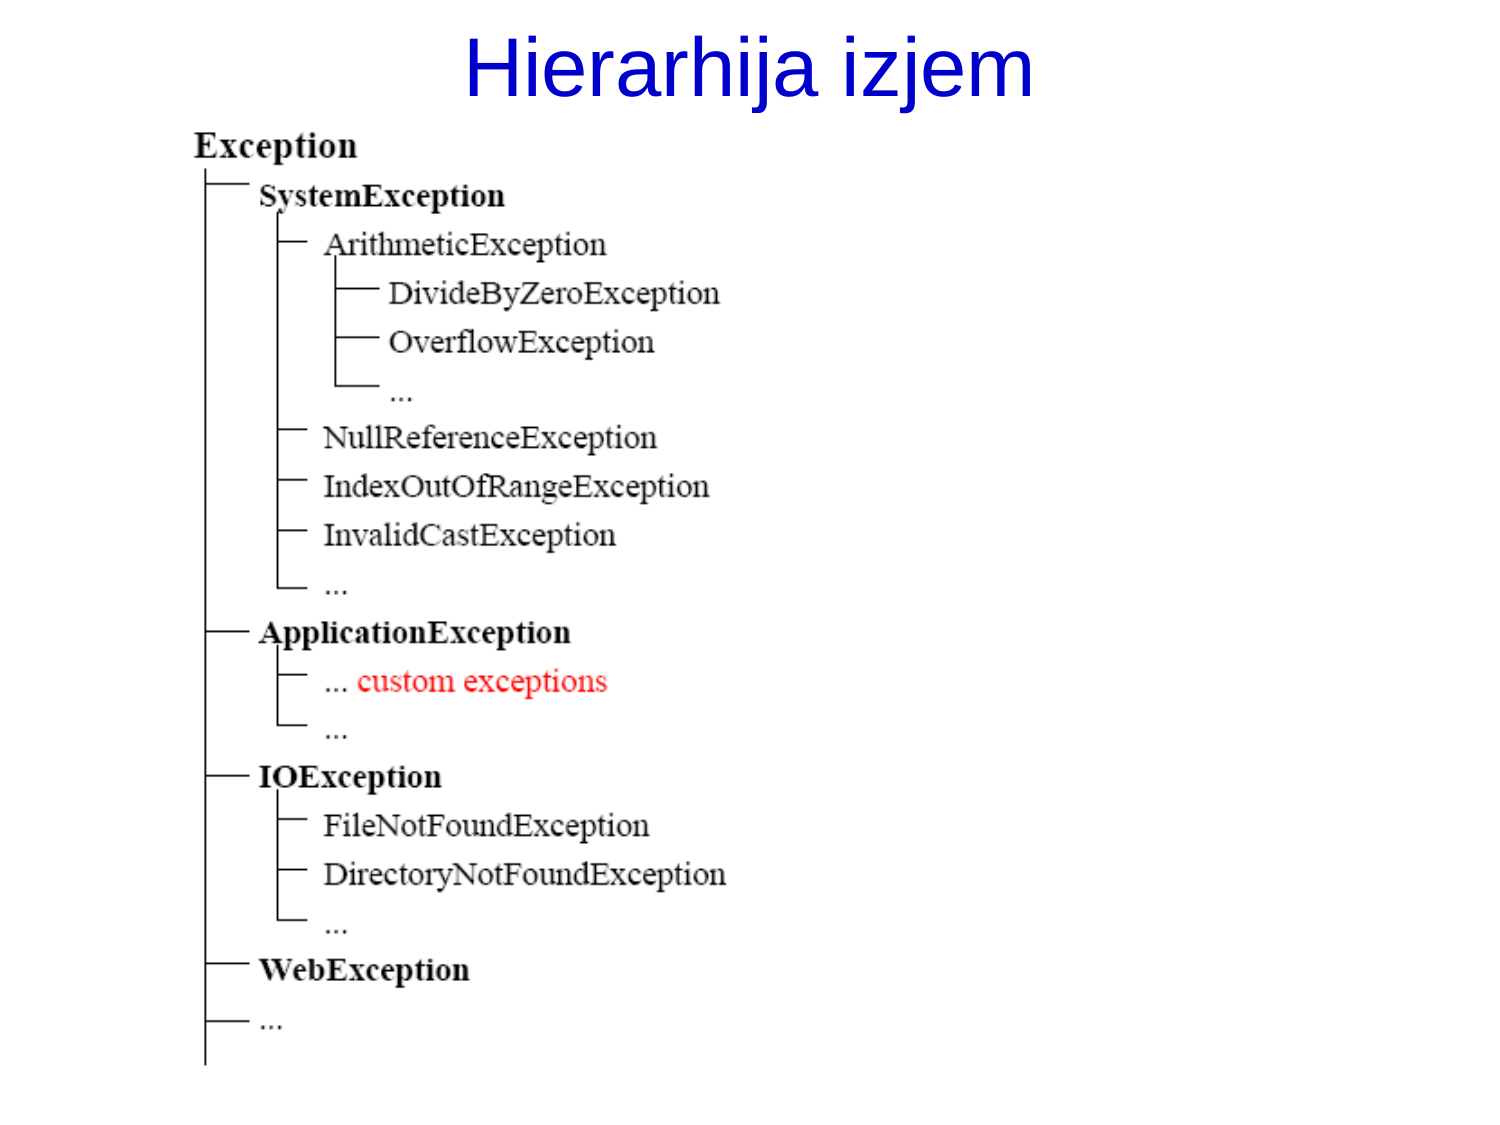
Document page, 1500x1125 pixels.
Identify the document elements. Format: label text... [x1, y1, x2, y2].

title Hierarhija izjem [112, 0, 1388, 126]
picture [147, 113, 846, 1083]
